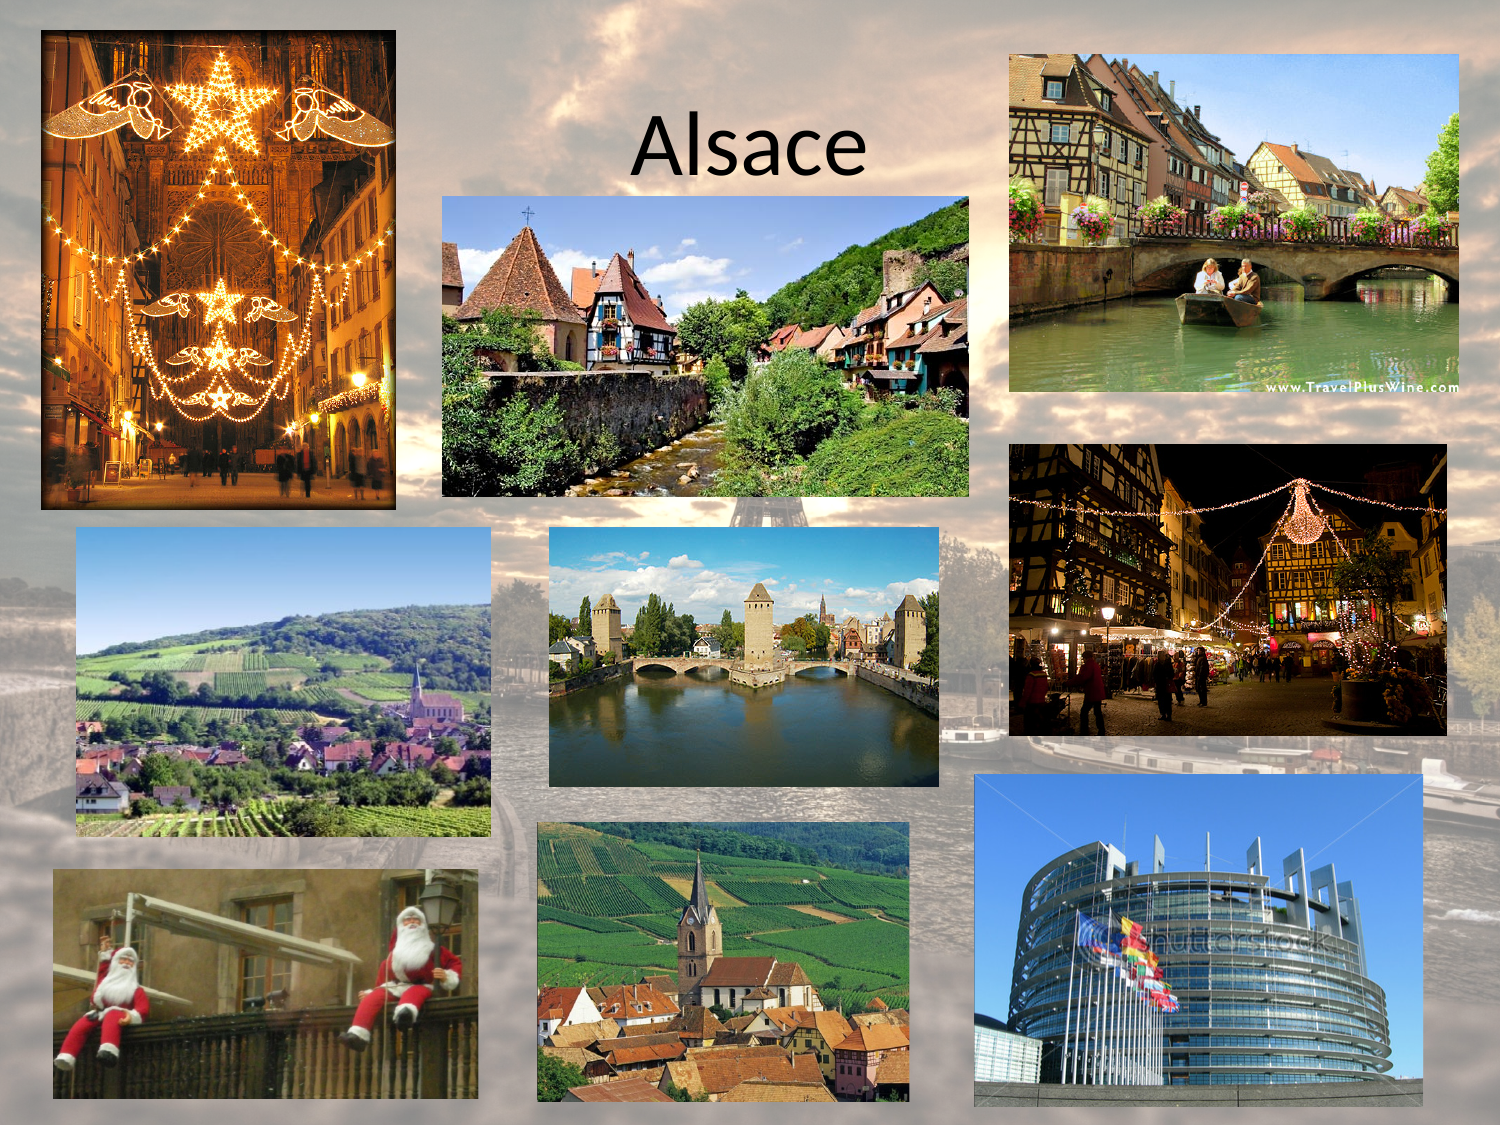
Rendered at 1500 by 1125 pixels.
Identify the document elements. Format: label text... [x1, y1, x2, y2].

title Alsace [396, 45, 1425, 233]
picture [0, 0, 1500, 1125]
